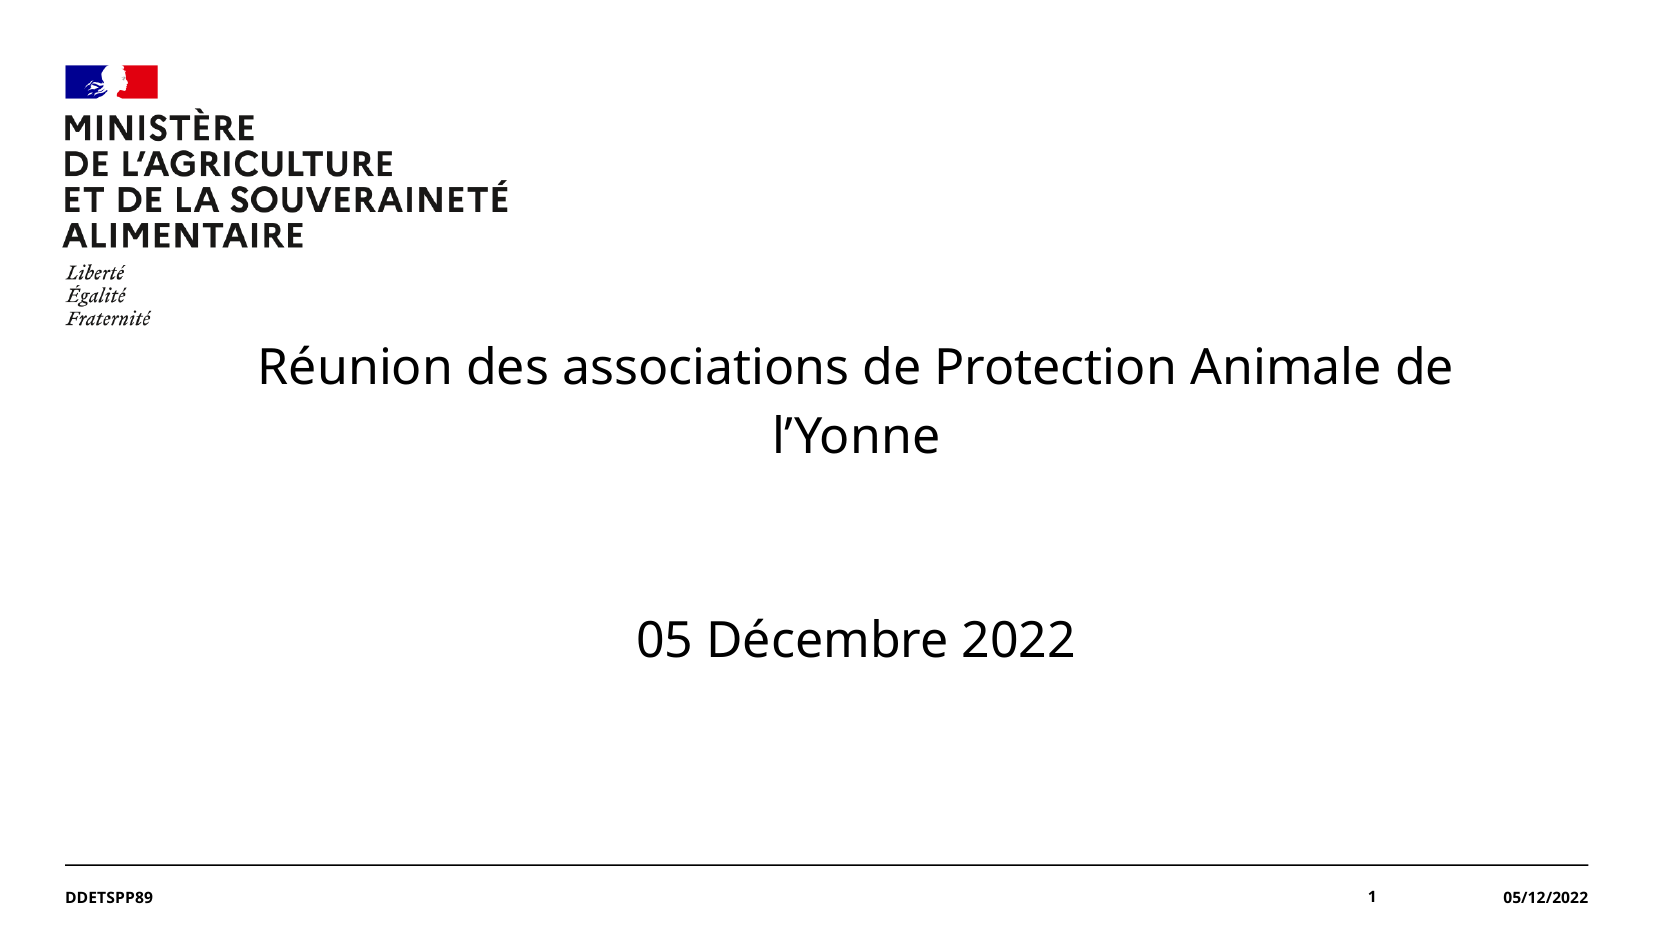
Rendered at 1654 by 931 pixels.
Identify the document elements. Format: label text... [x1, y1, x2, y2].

text_box Réunion des associations de Protection Animale de l’Yonne 05 Décembre 2022 [177, 295, 1536, 709]
footer DDETSPP89 [65, 864, 1132, 931]
slide_number 05/12/2022 [1377, 864, 1589, 931]
slide_number <numéro> [1132, 864, 1377, 931]
picture [32, 32, 541, 357]
